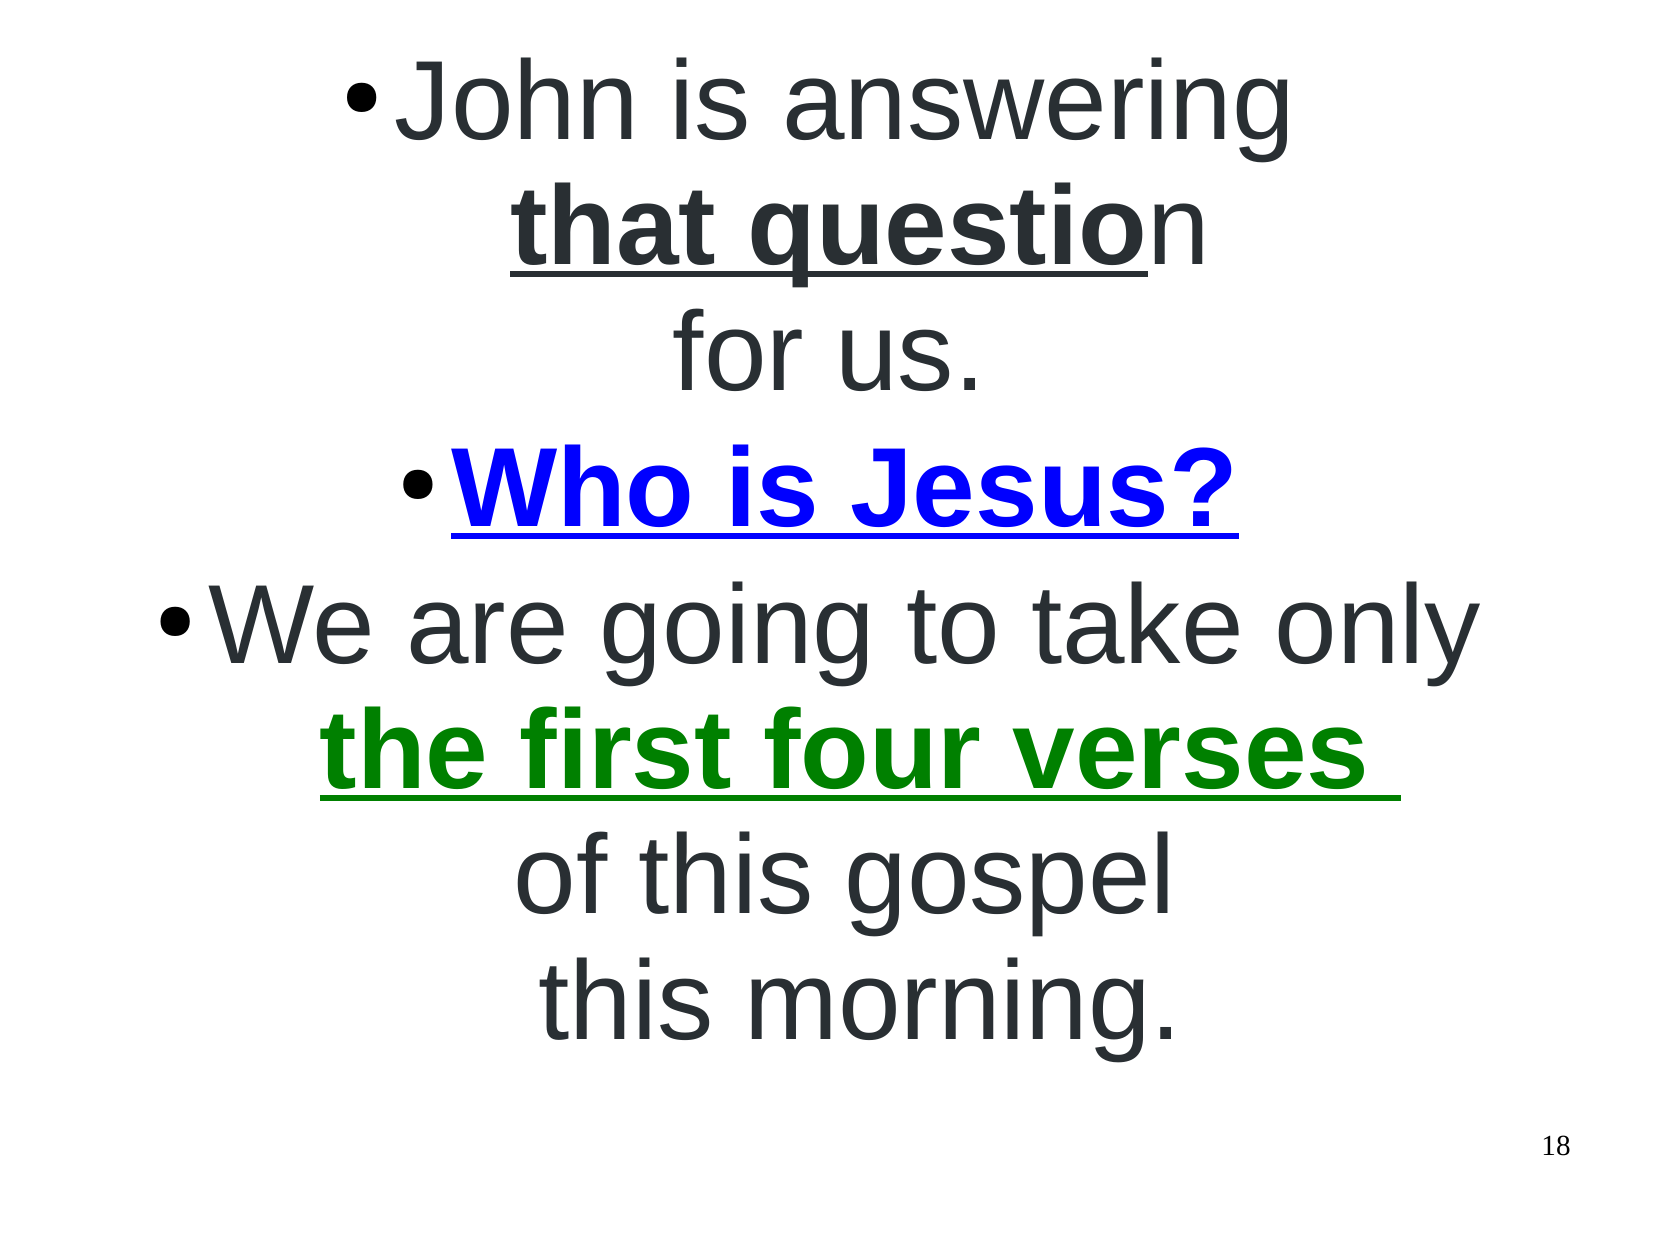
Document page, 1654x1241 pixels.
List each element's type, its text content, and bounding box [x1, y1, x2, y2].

list John is answering that question for us. Who is Jesus? We are going to take only the first four verses of this gospel this morning. [37, 37, 1613, 1238]
